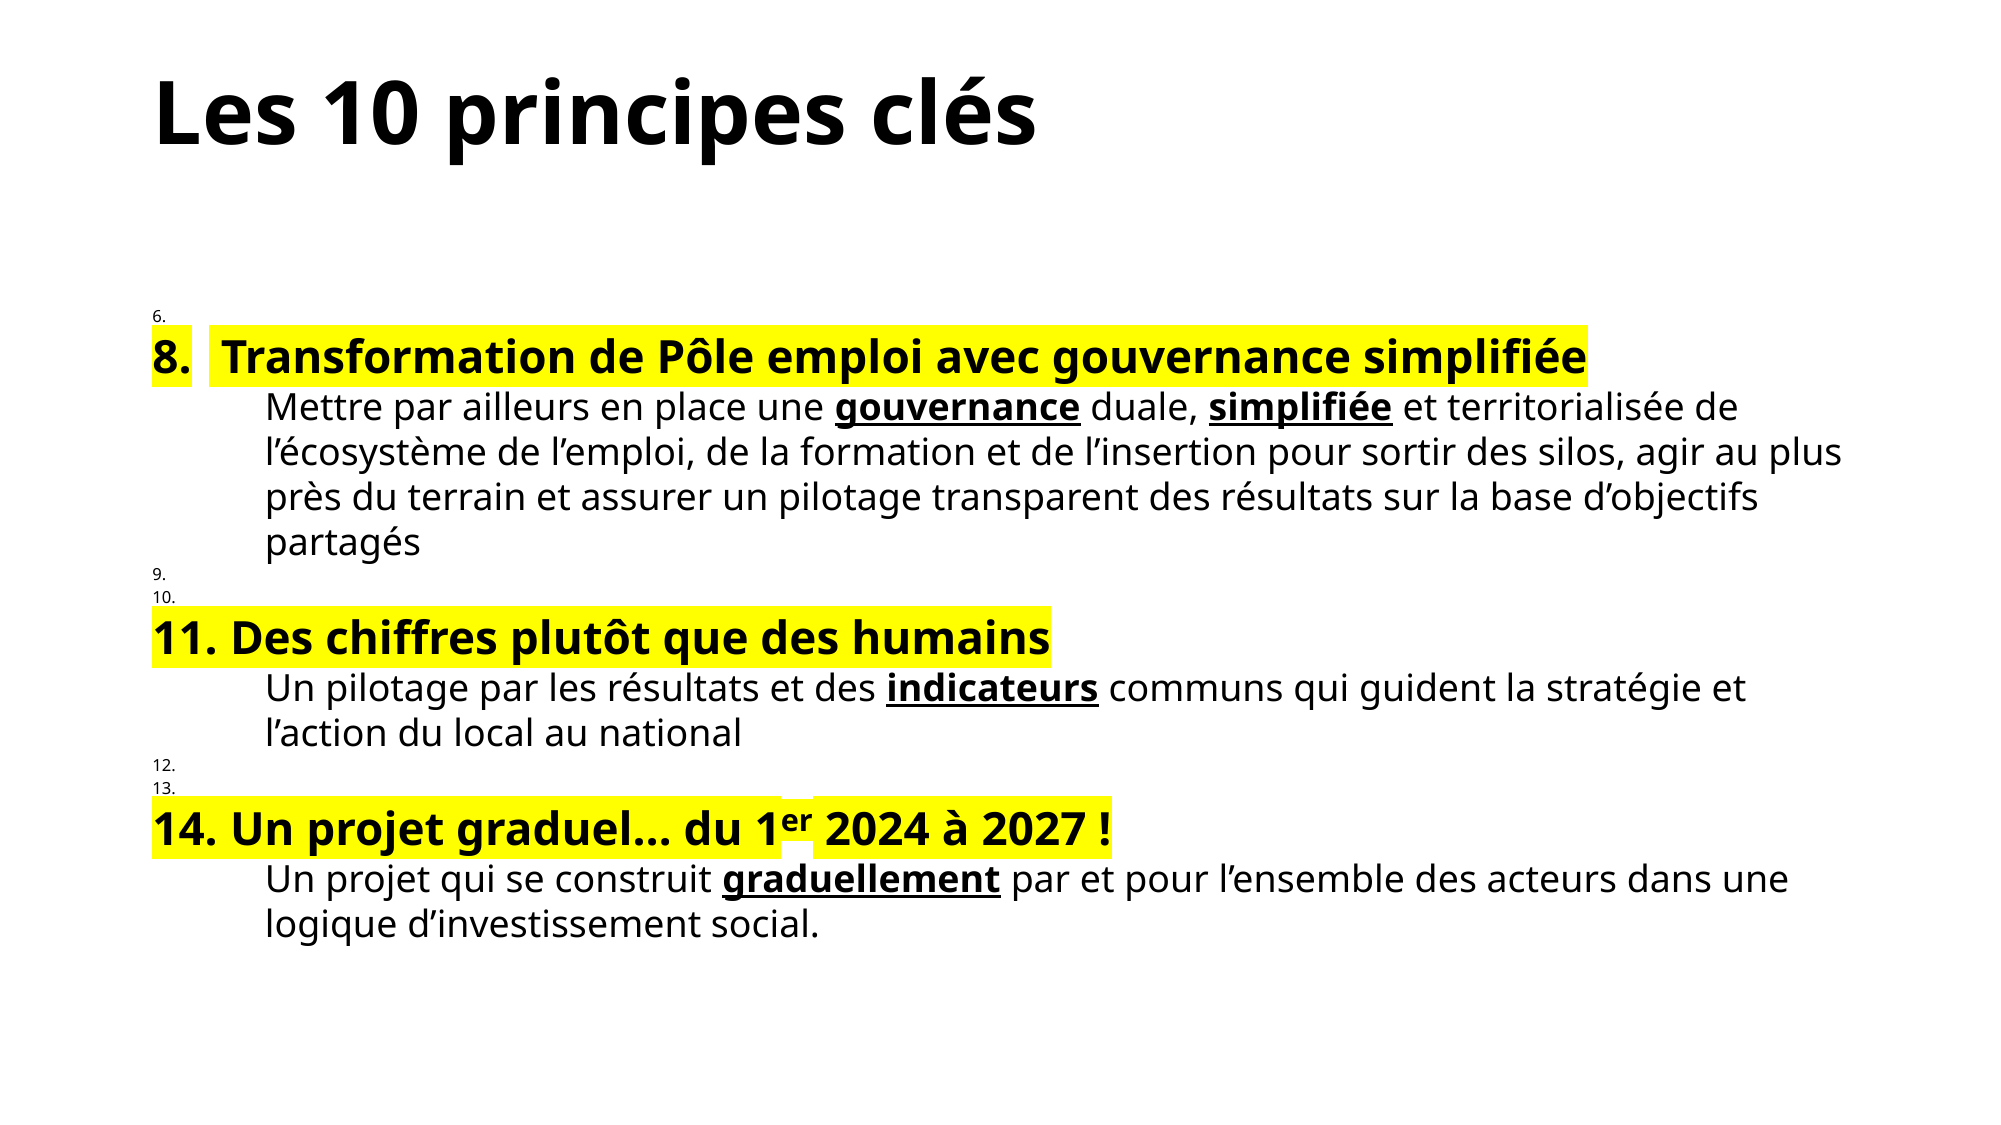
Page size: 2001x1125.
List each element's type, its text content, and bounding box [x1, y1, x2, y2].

text_box Transformation de Pôle emploi avec gouvernance simplifiée Mettre par ailleurs en place une gouvernance duale, simplifiée et territorialisée de l’écosystème de l’emploi, de la formation et de l’insertion pour sortir des silos, agir au plus près du terrain et assurer un pilotage transparent des résultats sur la base d’objectifs partagés Des chiffres plutôt que des humains Un pilotage par les résultats et des indicateurs communs qui guident la stratégie et l’action du local au national Un projet graduel… du 1er 2024 à 2027 ! Un projet qui se construit graduellement par et pour l’ensemble des acteurs dans une logique d’investissement social. [137, 297, 1863, 979]
title Les 10 principes clés [137, 59, 1803, 278]
